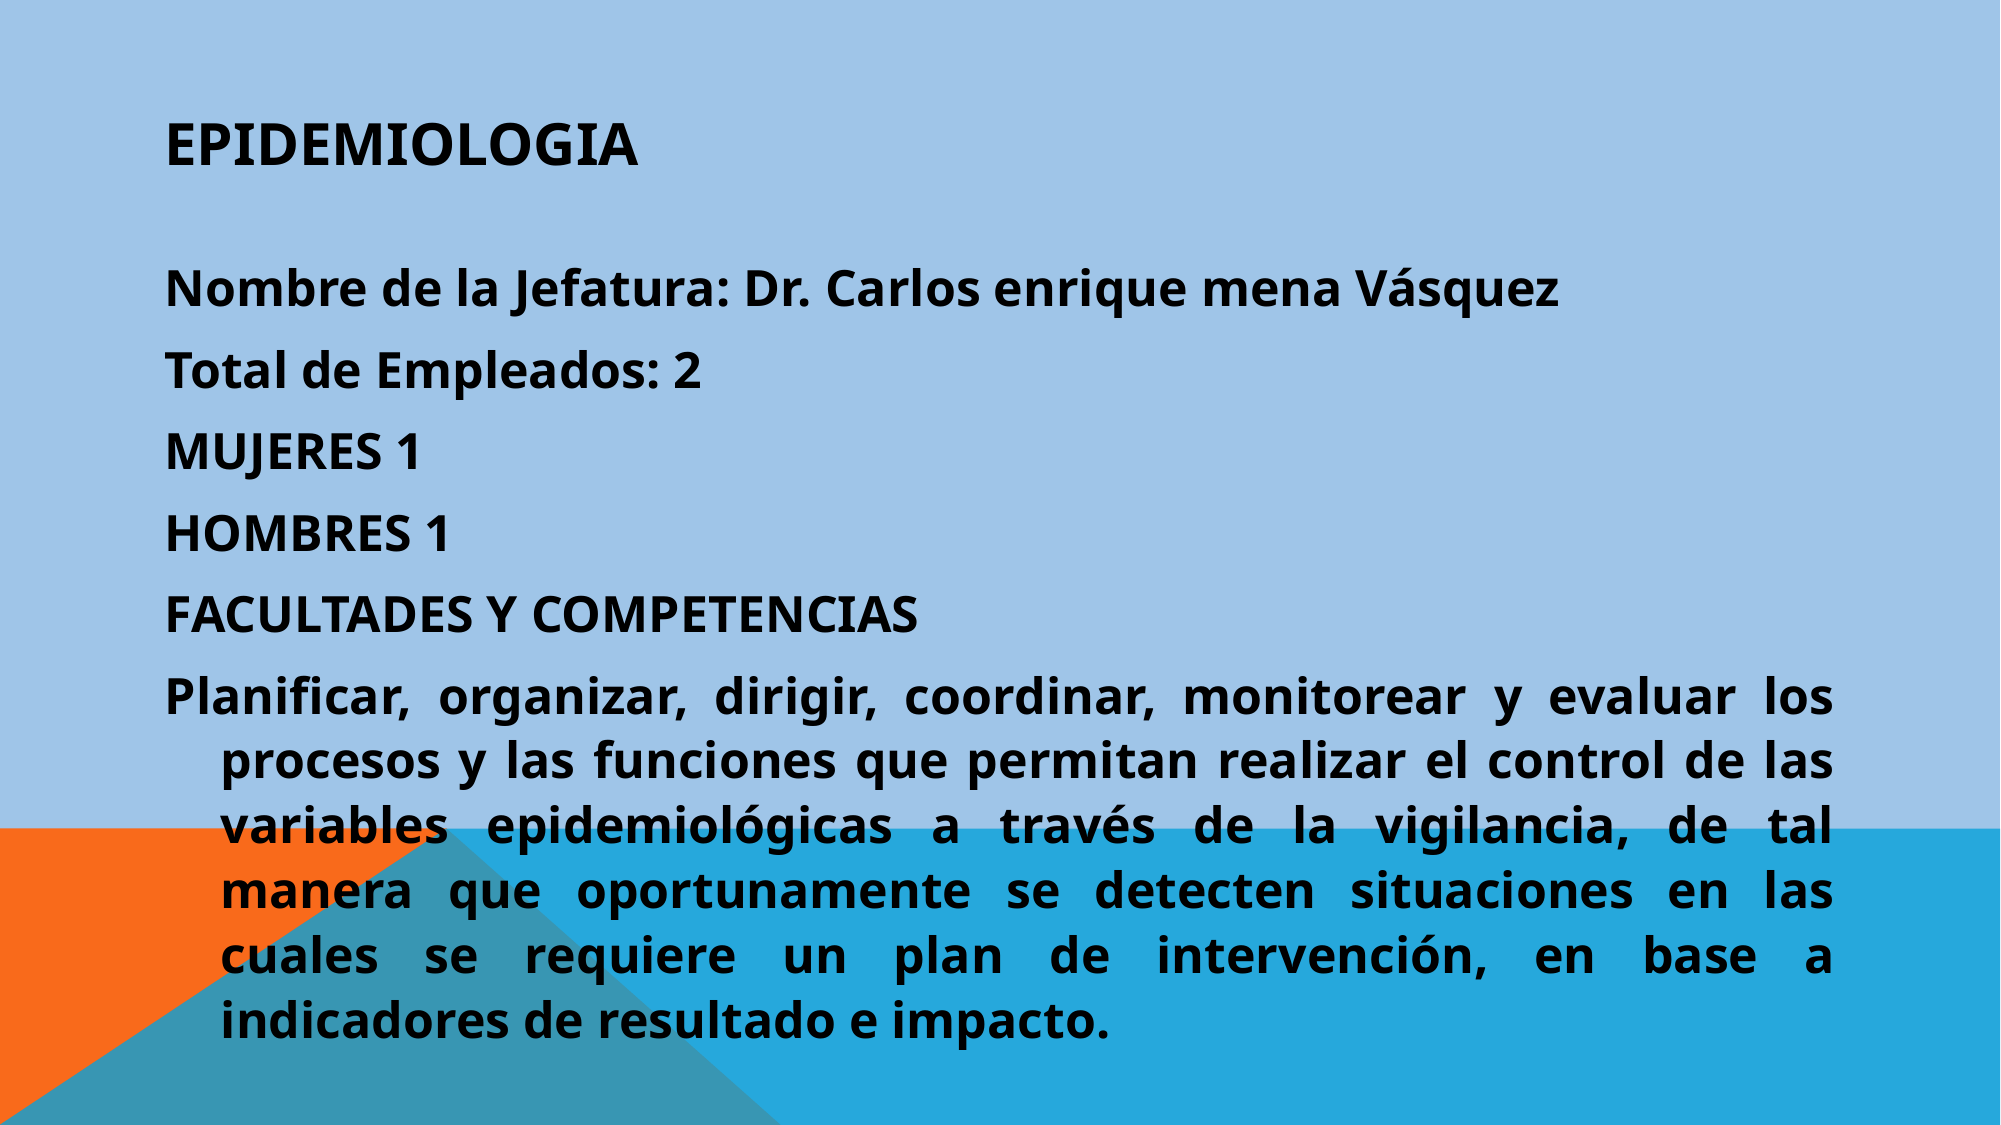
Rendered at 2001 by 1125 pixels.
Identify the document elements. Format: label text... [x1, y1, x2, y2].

text_box Nombre de la Jefatura: Dr. Carlos enrique mena Vásquez Total de Empleados: 2 MUJERES 1 HOMBRES 1 FACULTADES Y COMPETENCIAS Planificar, organizar, dirigir, coordinar, monitorear y evaluar los procesos y las funciones que permitan realizar el control de las variables epidemiológicas a través de la vigilancia, de tal manera que oportunamente se detecten situaciones en las cuales se requiere un plan de intervención, en base a indicadores de resultado e impacto. [149, 244, 1850, 1000]
text_box EPIDEMIOLOGIA [149, 99, 1850, 244]
